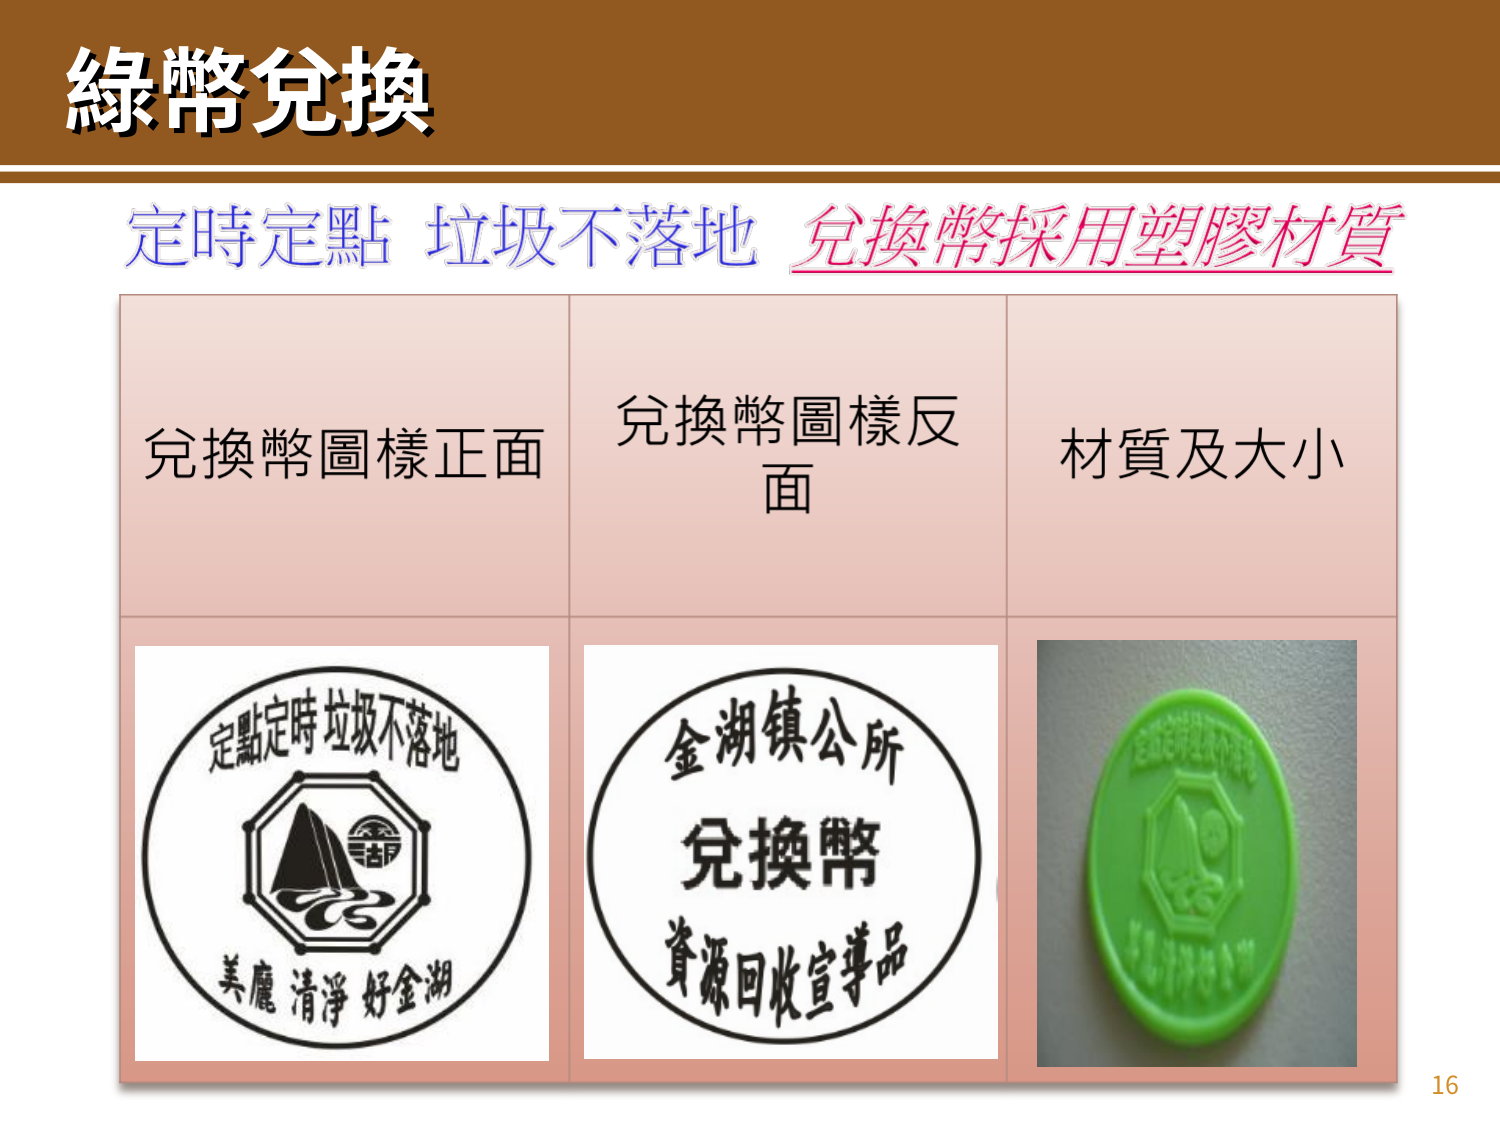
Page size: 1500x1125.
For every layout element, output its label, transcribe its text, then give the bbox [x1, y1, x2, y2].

picture [40, 184, 1474, 280]
text_box <編號> [1410, 1061, 1475, 1103]
picture [106, 290, 1410, 1104]
title 綠幣兌換 [50, 19, 1476, 157]
